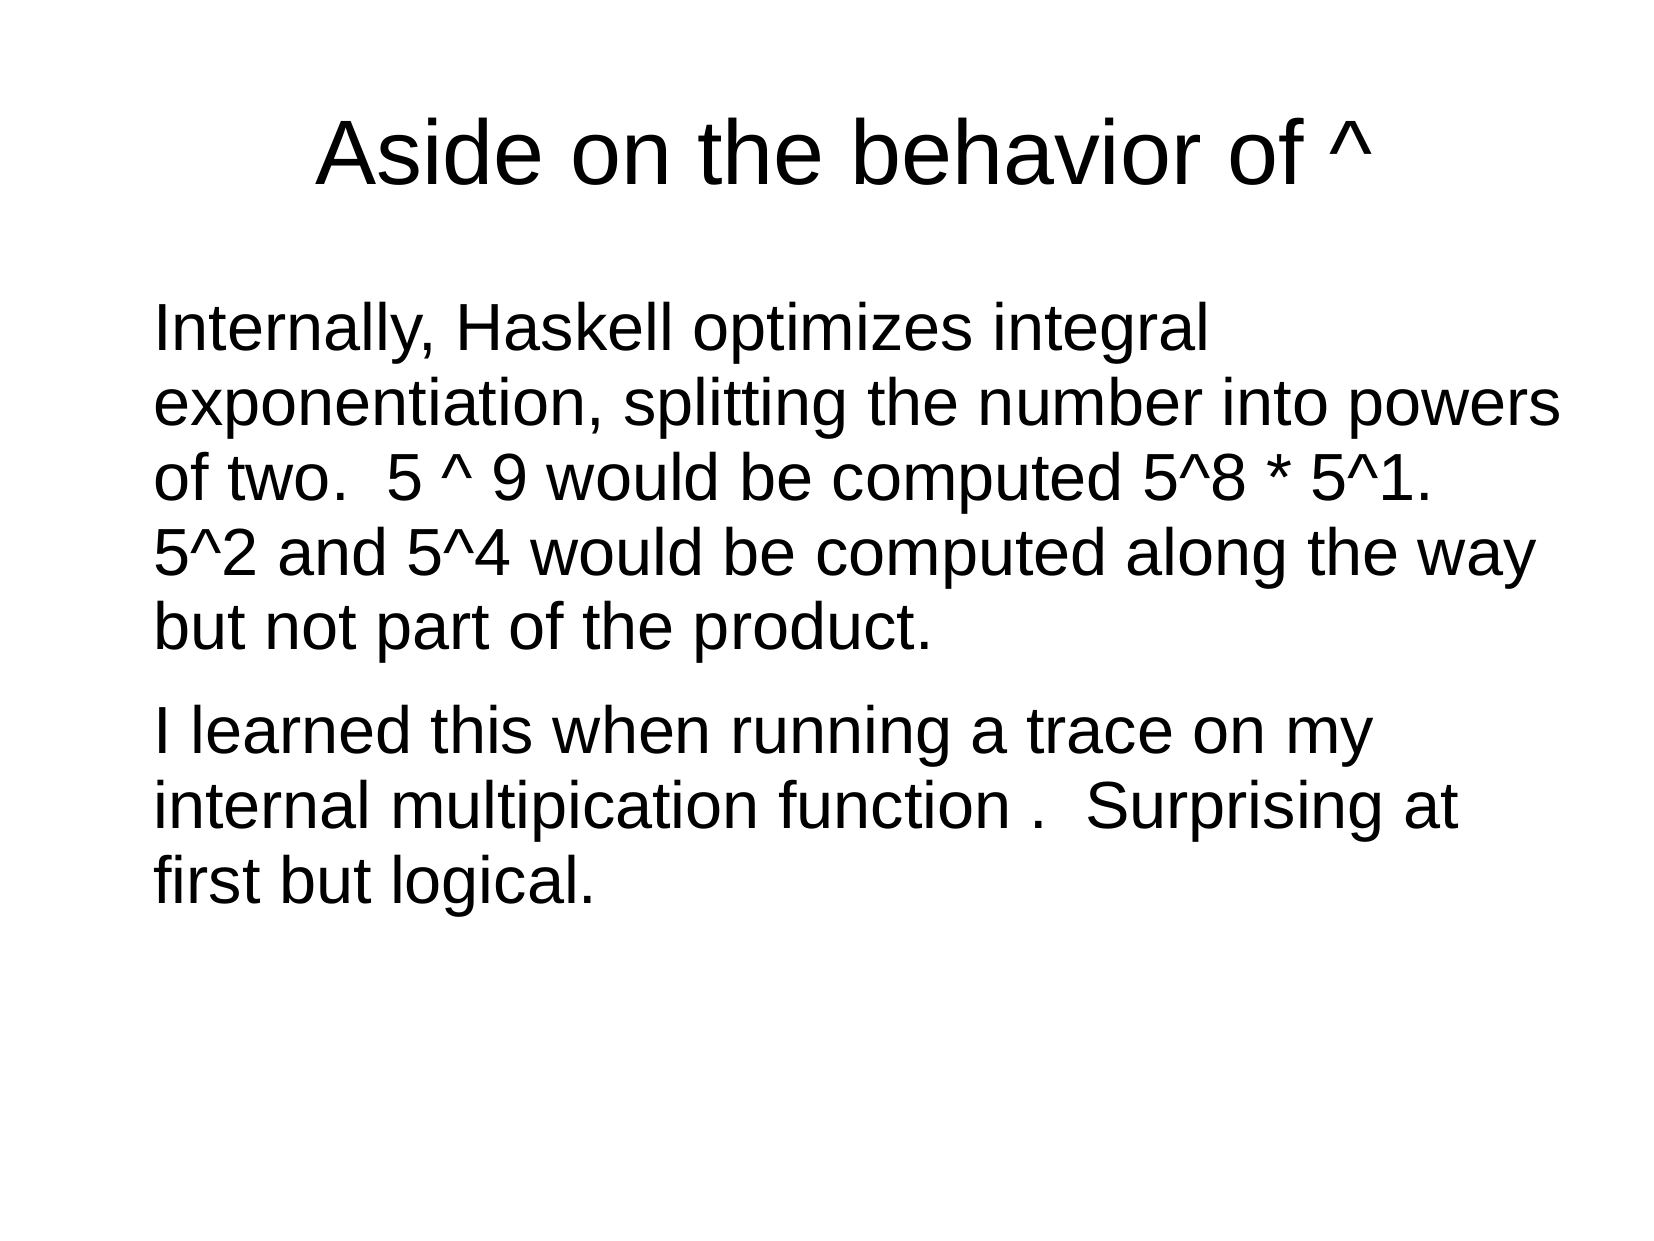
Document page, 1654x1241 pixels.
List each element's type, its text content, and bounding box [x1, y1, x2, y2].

list Internally, Haskell optimizes integral exponentiation, splitting the number into powers of two. 5 ^ 9 would be computed 5^8 * 5^1. 5^2 and 5^4 would be computed along the way but not part of the product. I learned this when running a trace on my internal multipication function . Surprising at first but logical. [82, 290, 1571, 1010]
title Aside on the behavior of ^ [82, 49, 1571, 257]
